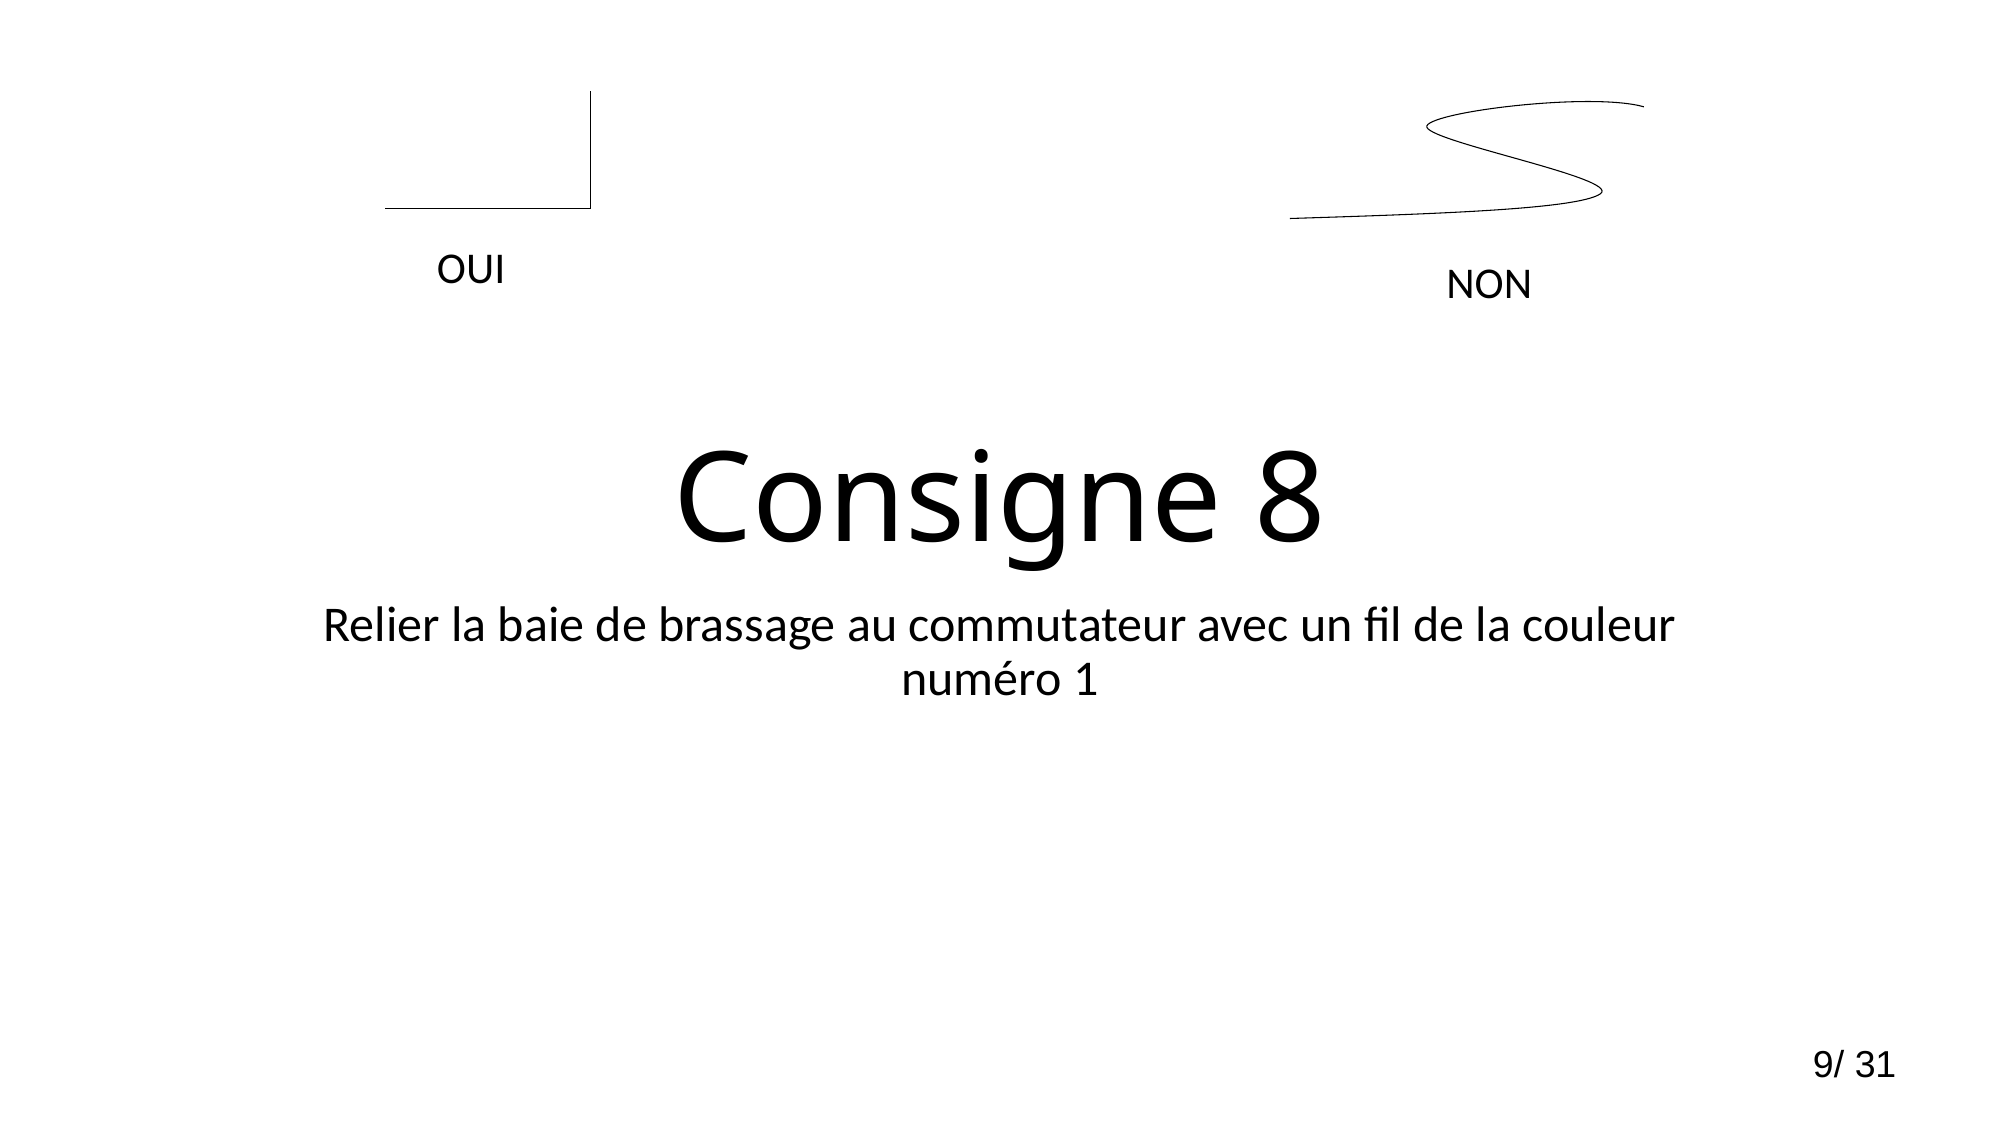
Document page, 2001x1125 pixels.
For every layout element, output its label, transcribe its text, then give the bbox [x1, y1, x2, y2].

text_box 31/ 31 [1860, 1035, 1979, 1093]
subtitle Relier la baie de brassage au commutateur avec un fil de la couleur numéro 1 [249, 590, 1750, 863]
title Consigne 8 [249, 184, 1750, 576]
text_box NON [1275, 253, 1704, 317]
text_box OUI [256, 238, 686, 302]
